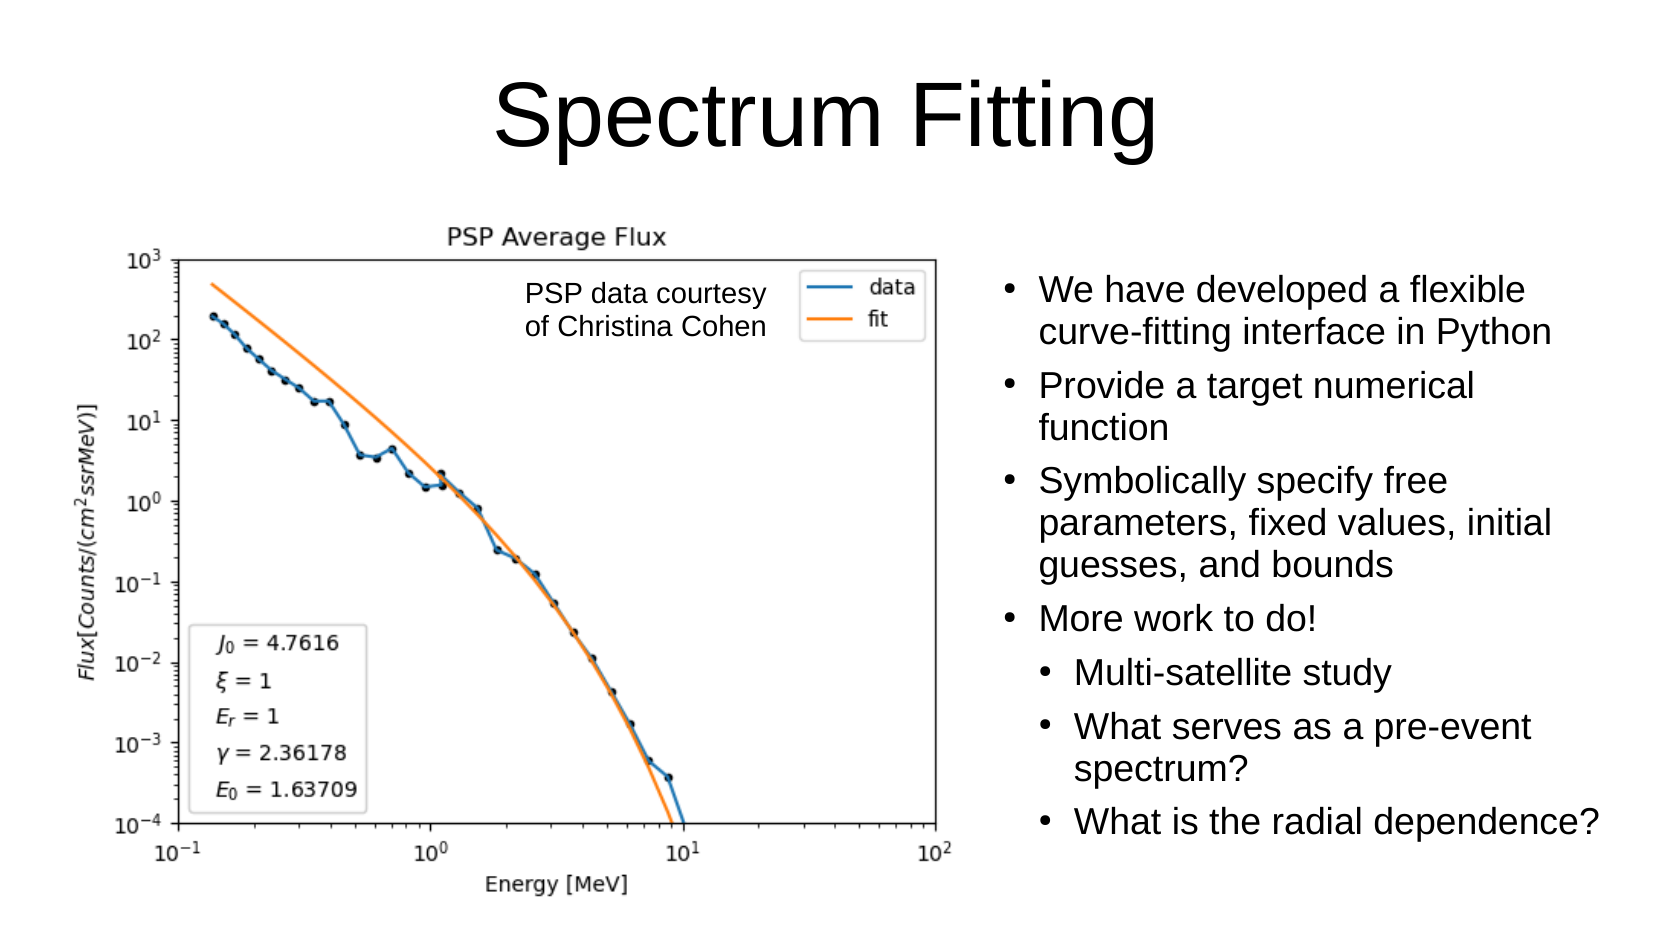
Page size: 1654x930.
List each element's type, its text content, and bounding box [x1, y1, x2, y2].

picture [56, 171, 1033, 904]
text_box We have developed a flexible curve-fitting interface in Python Provide a target numerical function Symbolically specify free parameters, fixed values, initial guesses, and bounds More work to do! Multi-satellite study What serves as a pre-event spectrum? What is the radial dependence? [988, 260, 1621, 851]
text_box PSP data courtesy of Christina Cohen [510, 269, 783, 351]
title Spectrum Fitting [82, 36, 1571, 193]
